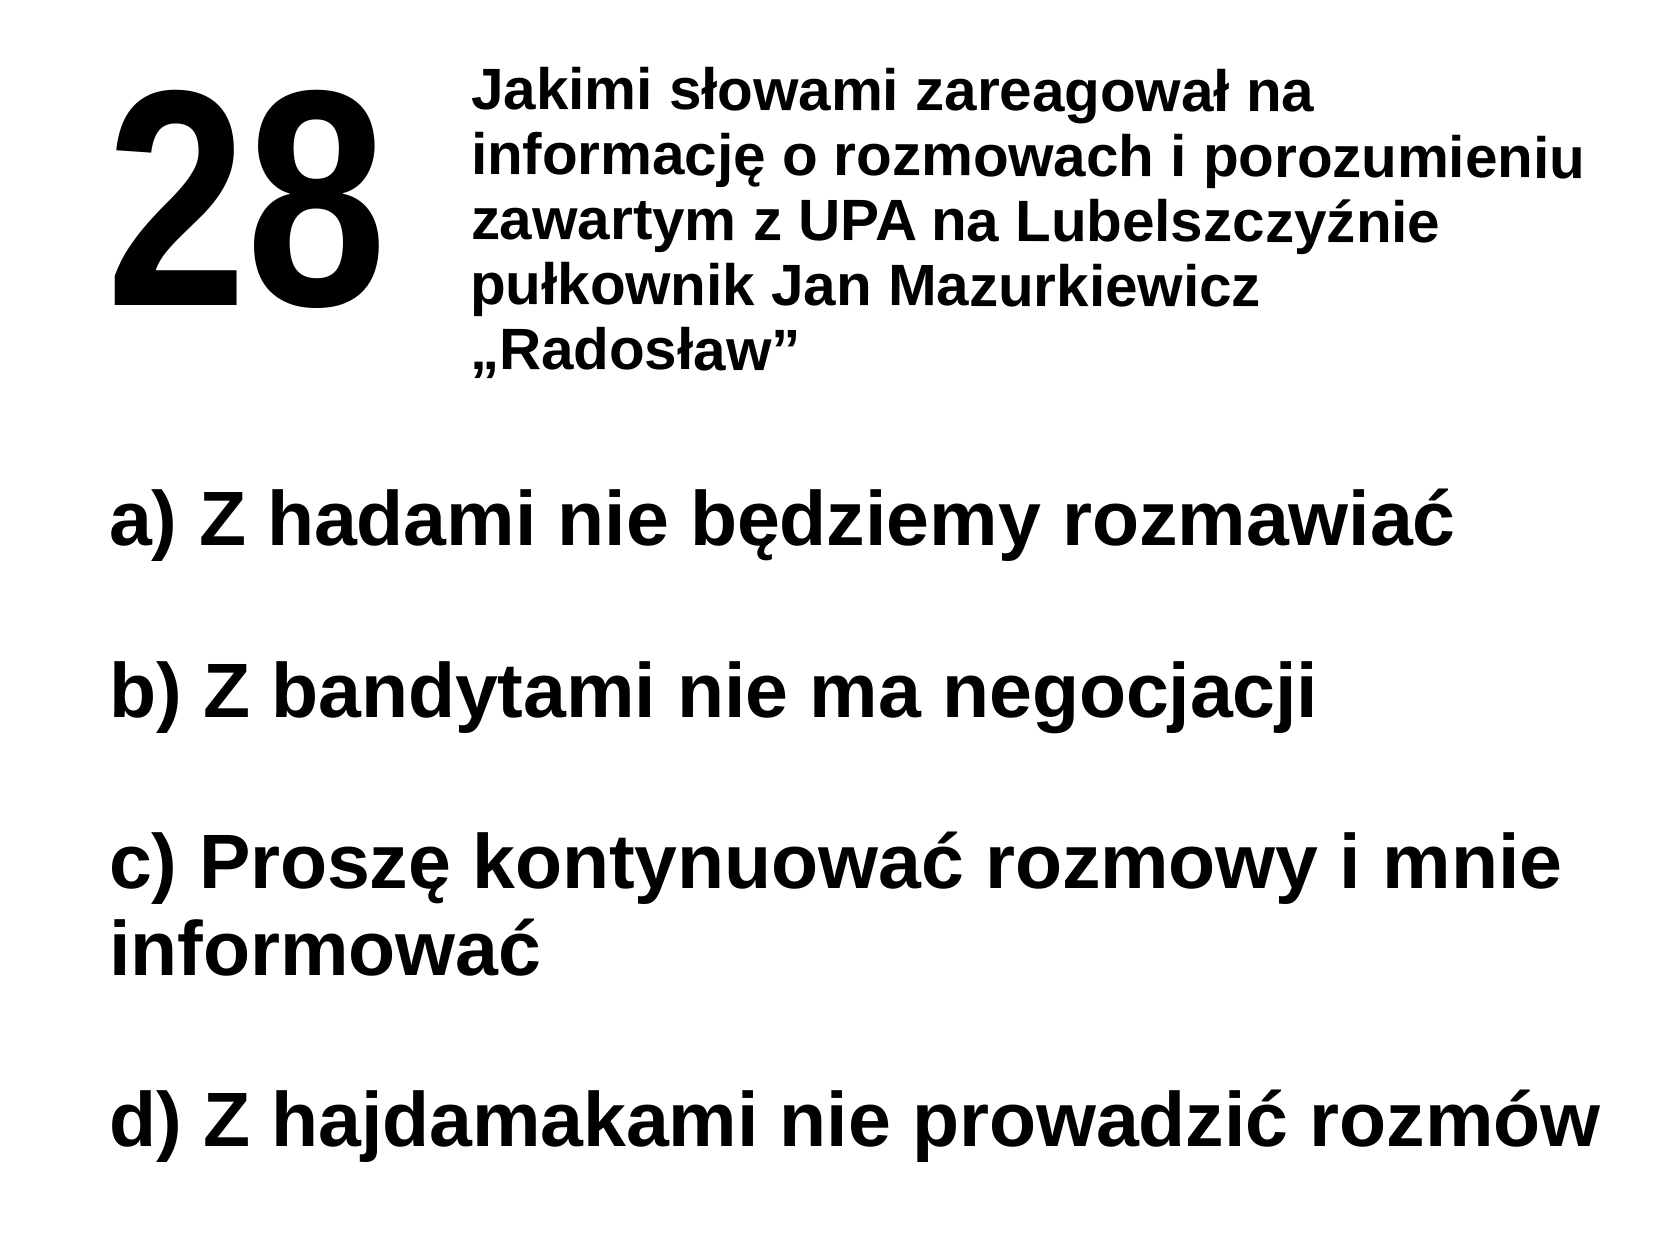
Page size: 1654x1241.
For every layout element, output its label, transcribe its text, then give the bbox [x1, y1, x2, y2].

text_box Jakimi słowami zareagował na informację o rozmowach i porozumieniu zawartym z UPA na Lubelszczyźnie pułkownik Jan Mazurkiewicz „Radosław” [470, 56, 1603, 372]
text_box 28 [8, 9, 485, 308]
text_box 28 [290, 209, 343, 278]
text_box a) Z hadami nie będziemy rozmawiać b) Z bandytami nie ma negocjacji c) Proszę kontynuować rozmowy i mnie informować d) Z hajdamakami nie prowadzić rozmów [94, 467, 1619, 1193]
text_box 28 [294, 119, 339, 179]
